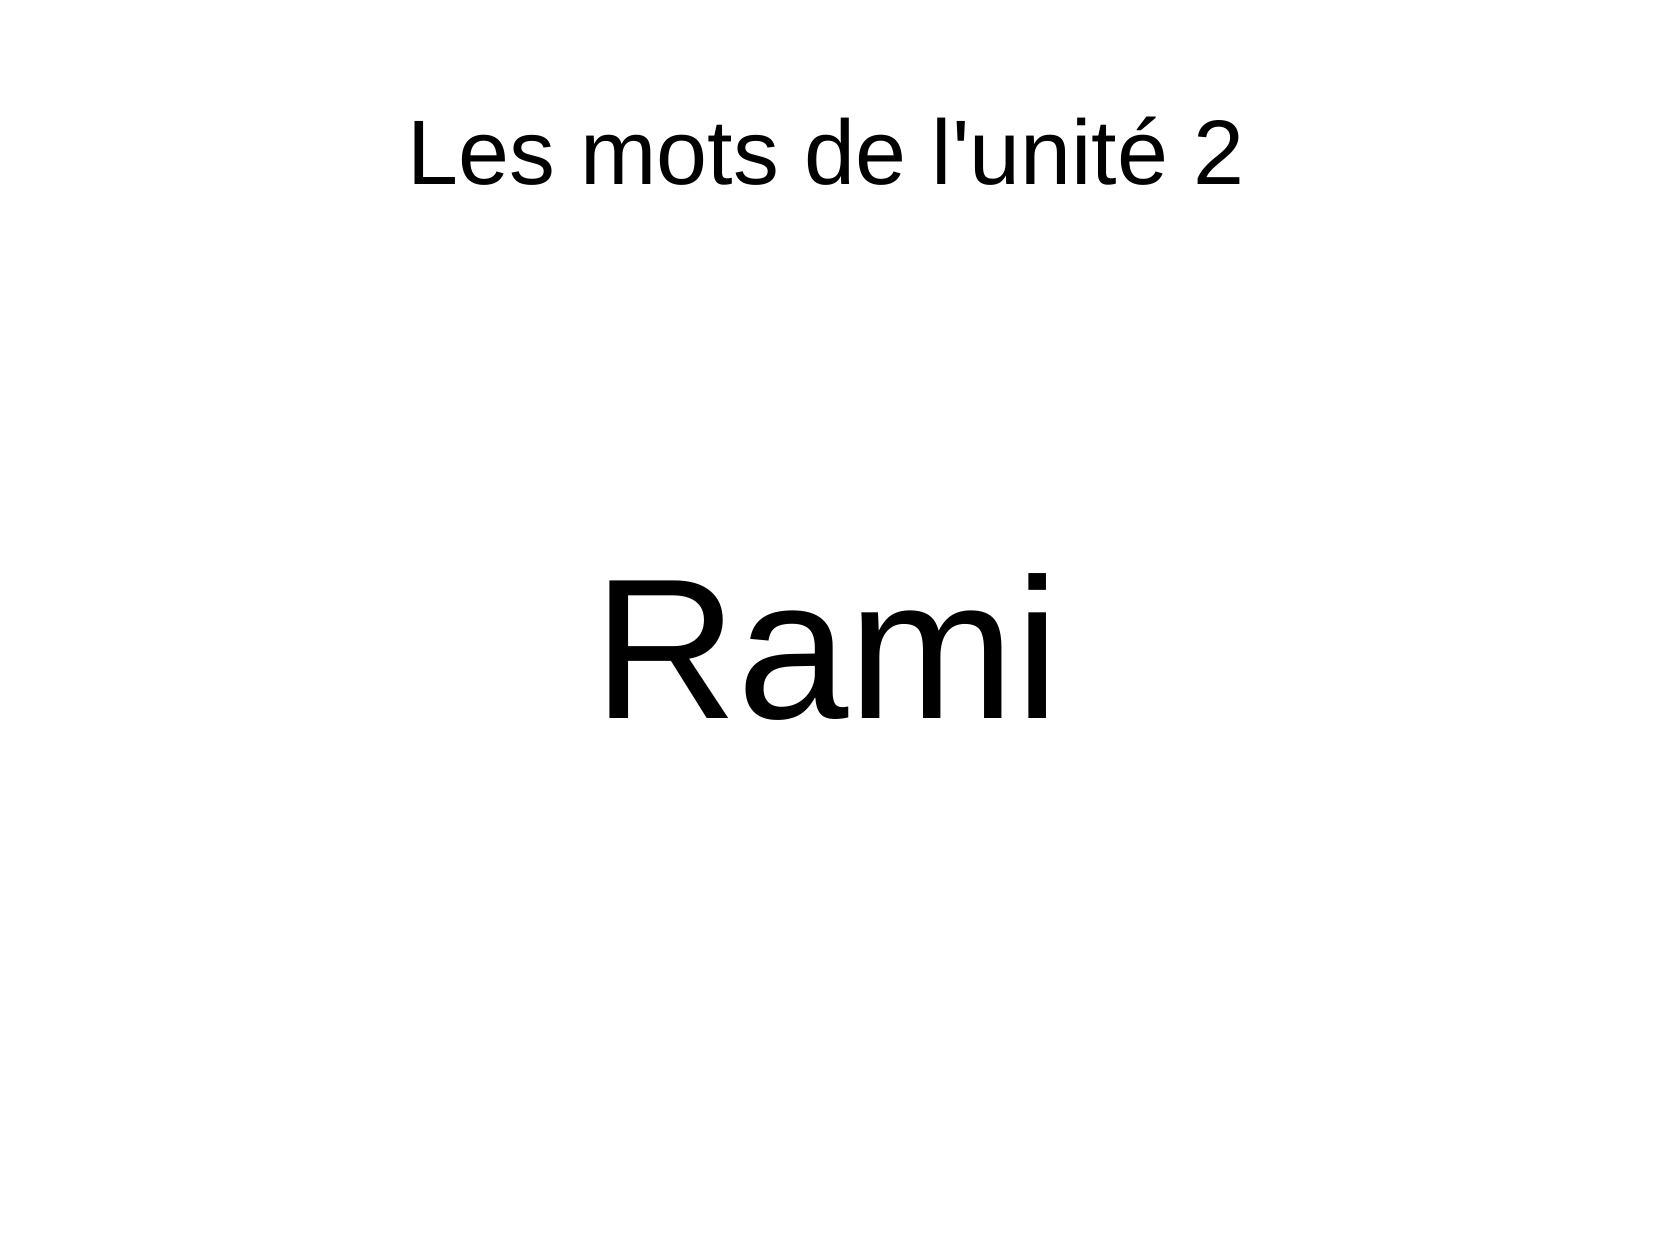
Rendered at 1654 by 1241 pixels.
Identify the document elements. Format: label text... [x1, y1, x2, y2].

subtitle Rami [82, 290, 1571, 1010]
title Les mots de l'unité 2 [82, 49, 1571, 257]
